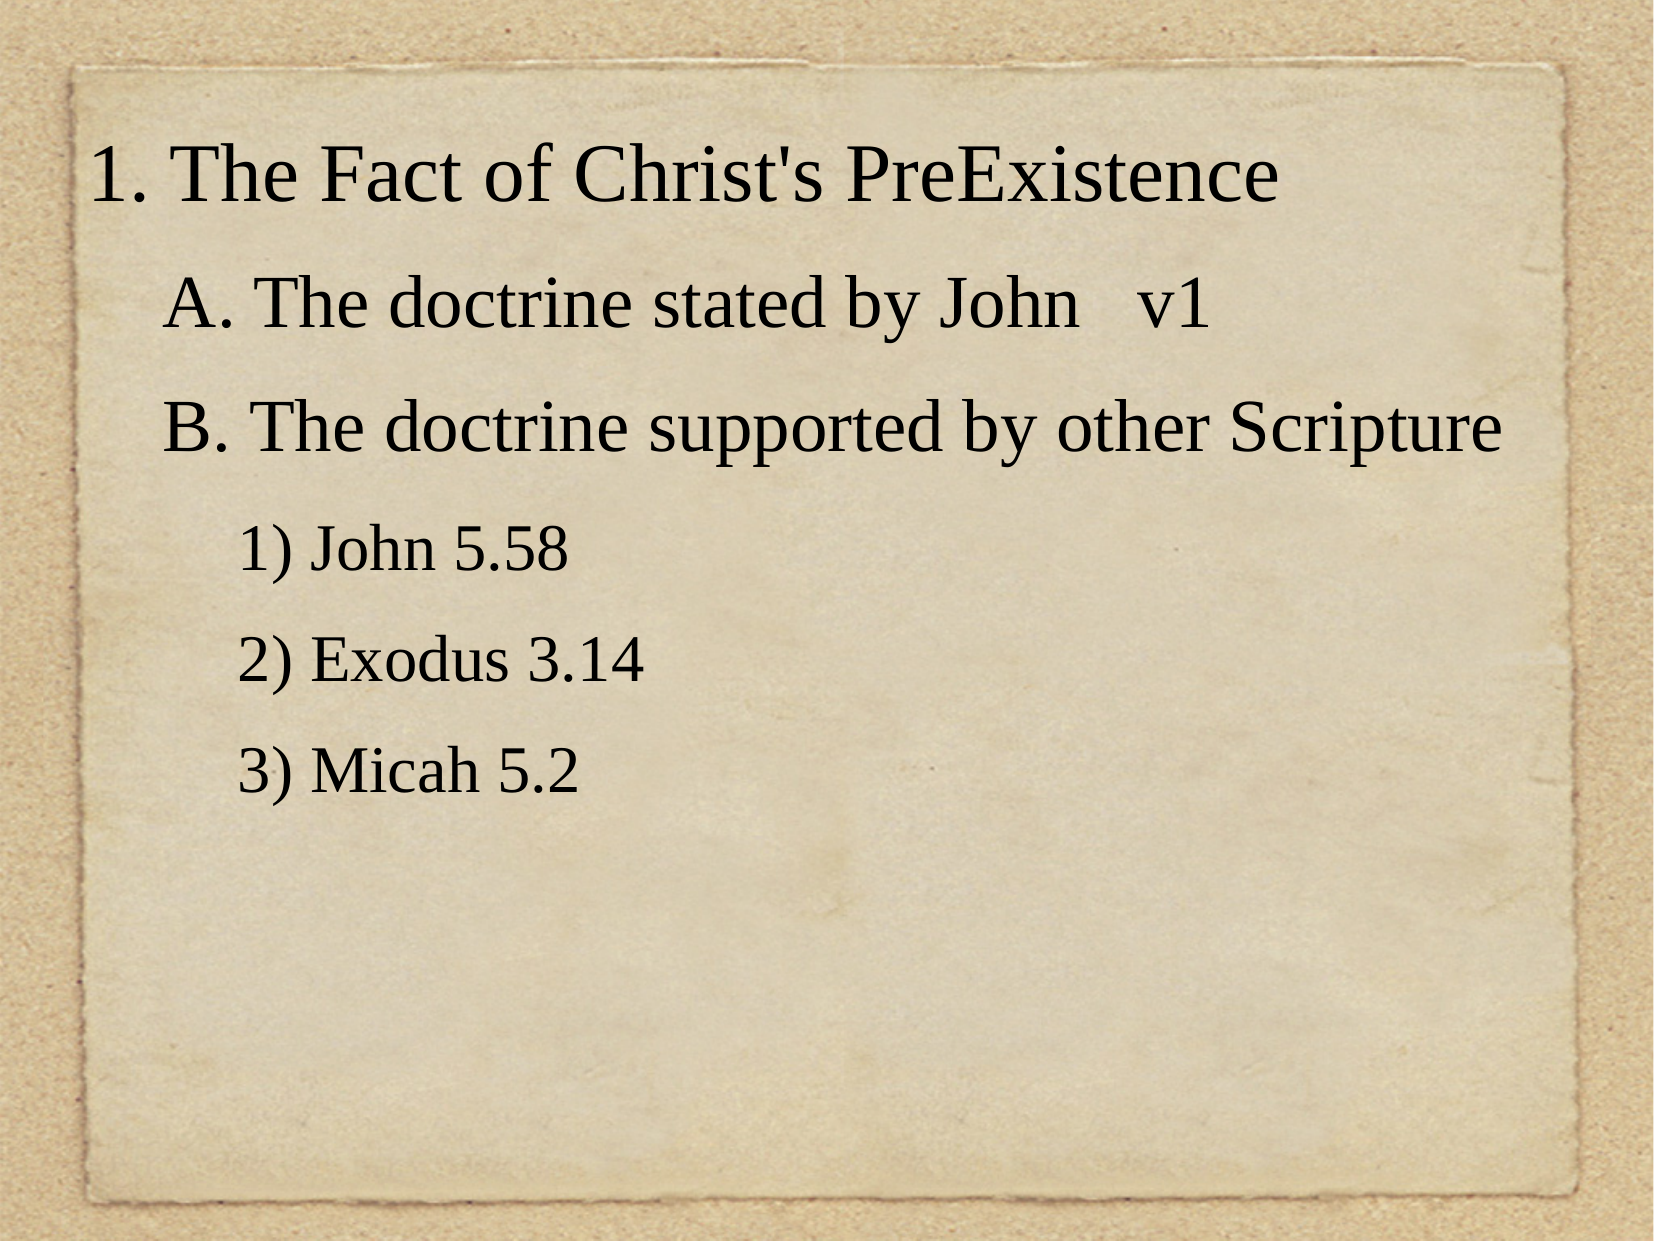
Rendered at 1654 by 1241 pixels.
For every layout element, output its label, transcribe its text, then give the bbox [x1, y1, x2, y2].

picture [0, 0, 1654, 1241]
text_box 1. The Fact of Christ's PreExistence A. The doctrine stated by John v1 B. The doctrine supported by other Scripture 1) John 5.58 2) Exodus 3.14 3) Micah 5.2 [73, 73, 1603, 1101]
